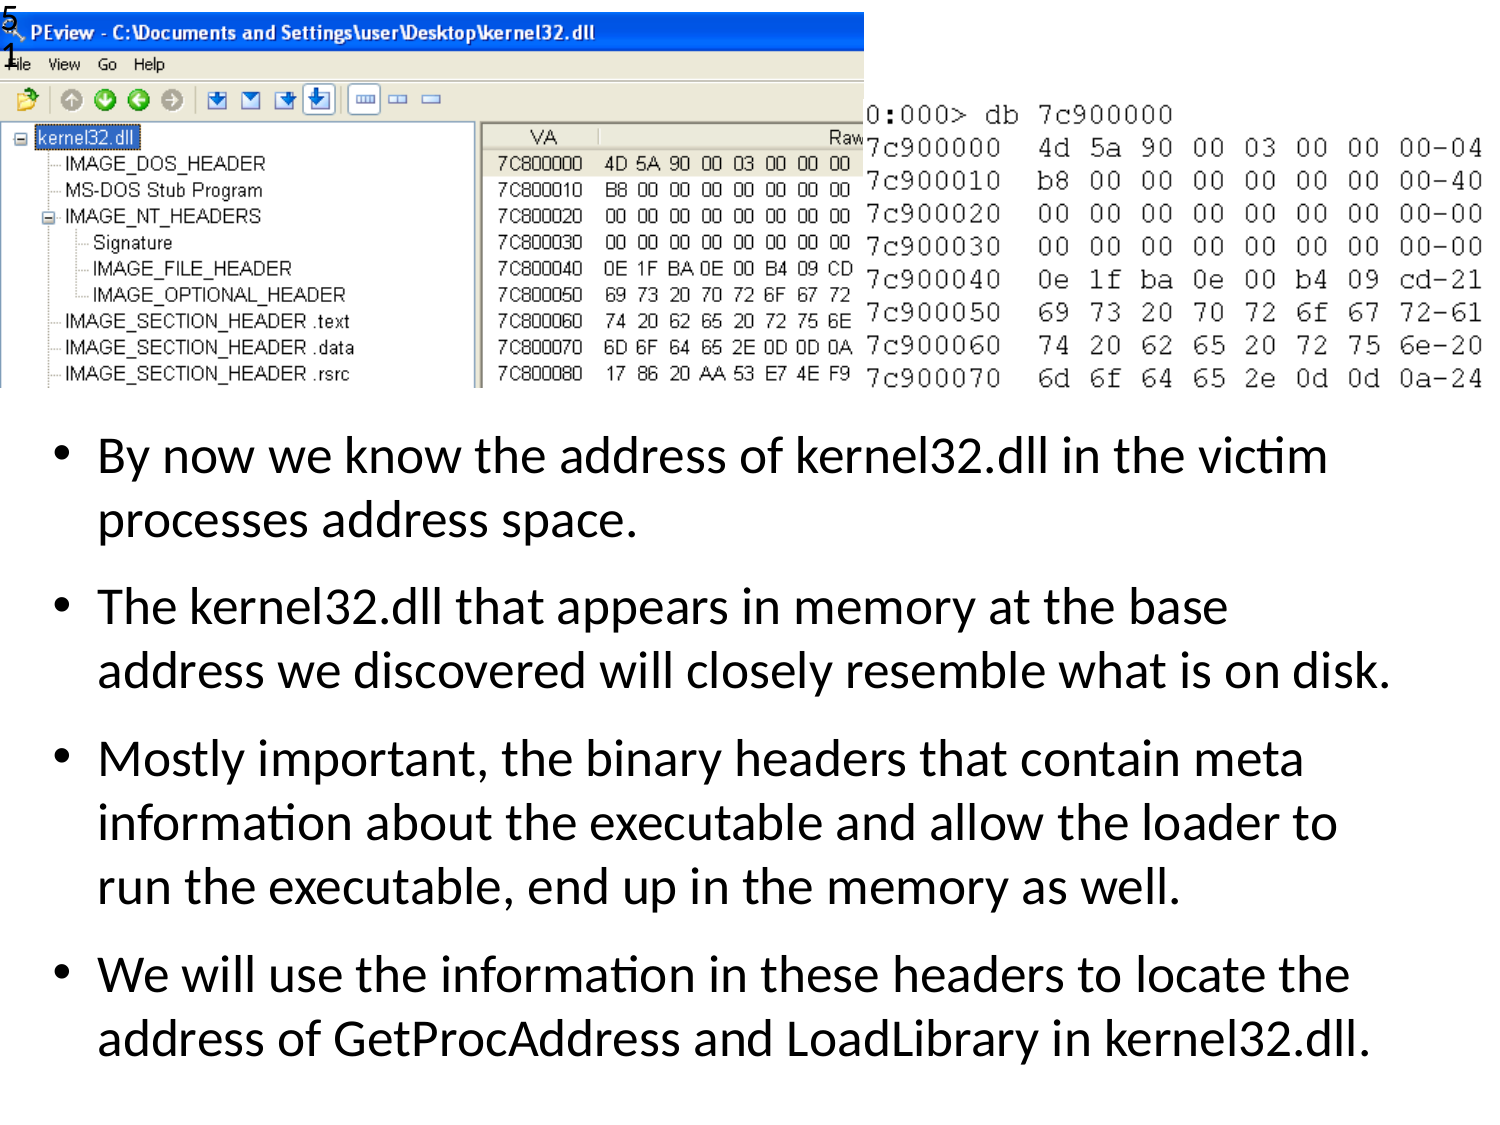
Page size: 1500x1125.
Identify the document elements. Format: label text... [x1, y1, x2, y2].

picture [0, 12, 1489, 400]
list By now we know the address of kernel32.dll in the victim processes address space. The kernel32.dll that appears in memory at the base address we discovered will closely resemble what is on disk. Mostly important, the binary headers that contain meta information about the executable and allow the loader to run the executable, end up in the memory as well. We will use the information in these headers to locate the address of GetProcAddress and LoadLibrary in kernel32.dll. [37, 412, 1425, 1088]
